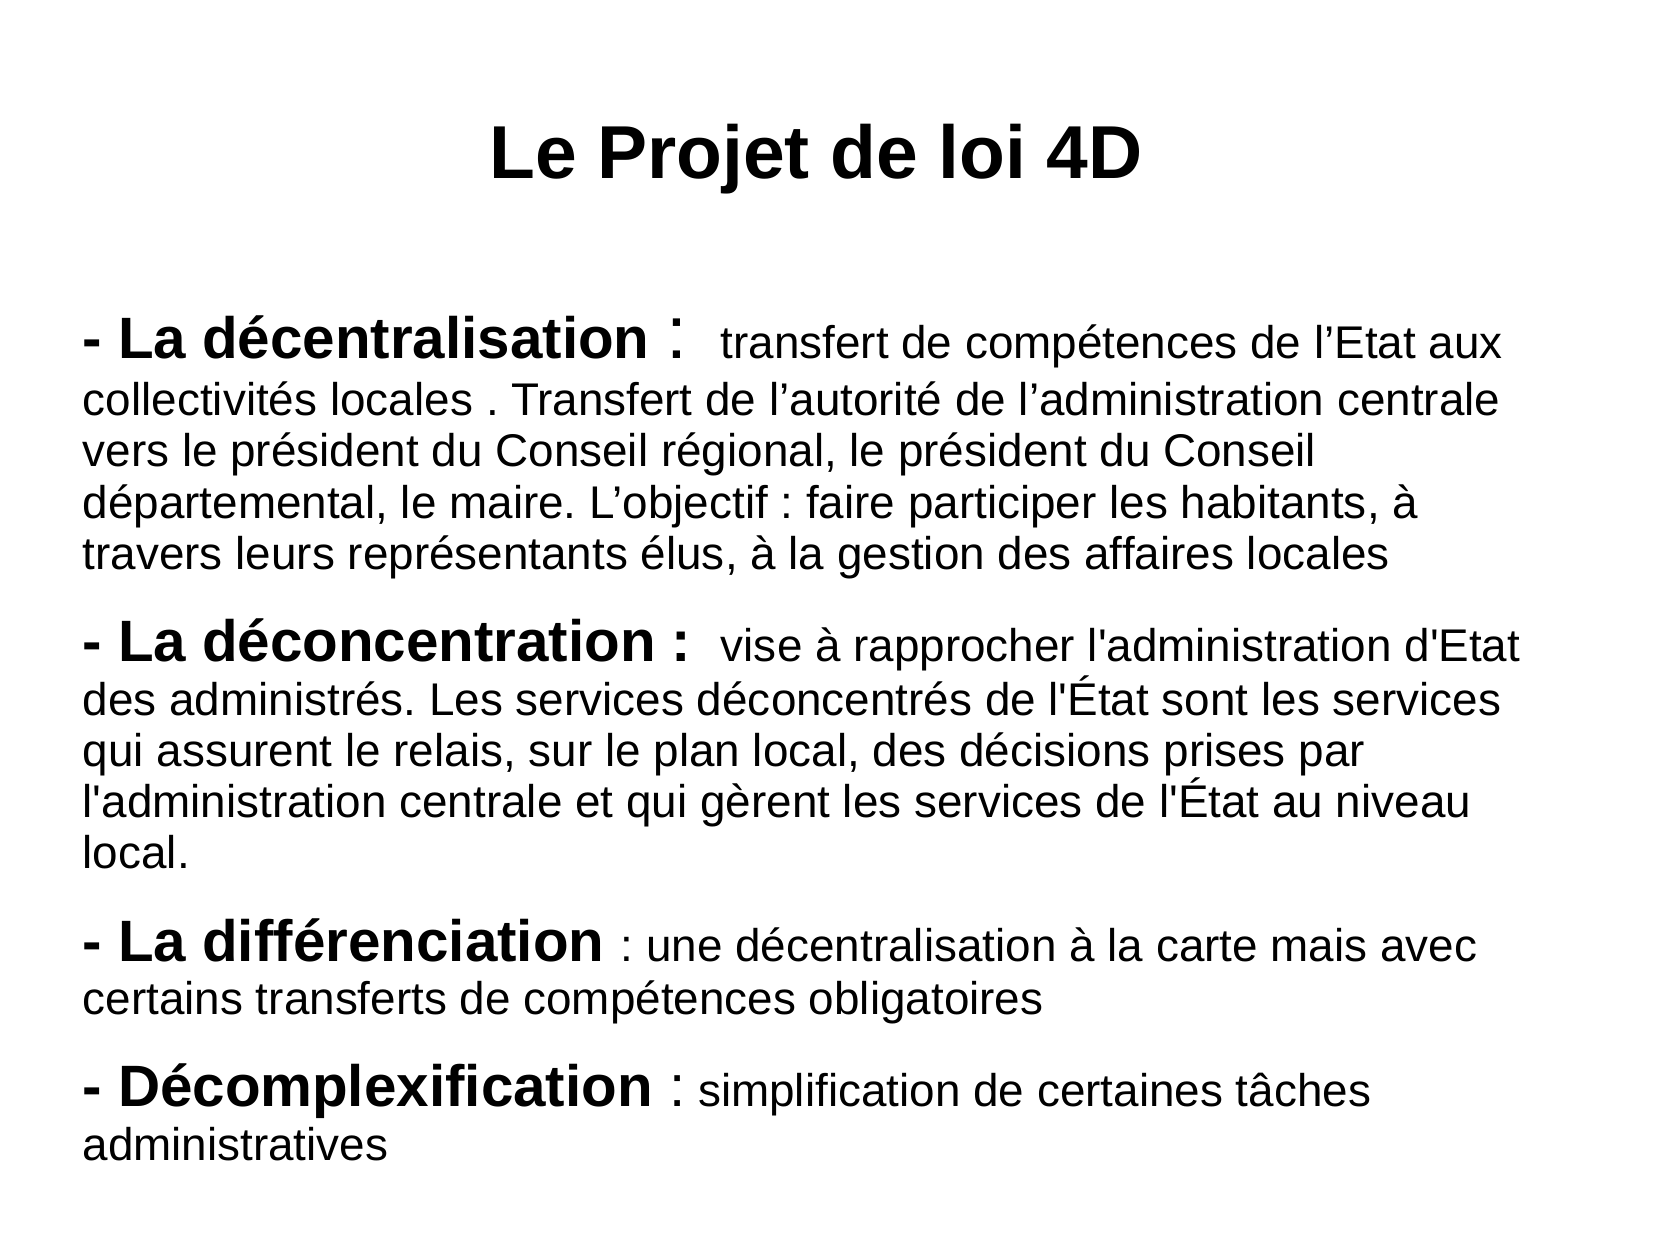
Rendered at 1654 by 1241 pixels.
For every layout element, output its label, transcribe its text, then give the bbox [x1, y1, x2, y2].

title Le Projet de loi 4D [82, 49, 1571, 257]
list - La décentralisation : transfert de compétences de l’Etat aux collectivités locales . Transfert de l’autorité de l’administration centrale vers le président du Conseil régional, le président du Conseil départemental, le maire. L’objectif : faire participer les habitants, à travers leurs représentants élus, à la gestion des affaires locales - La déconcentration : vise à rapprocher l'administration d'Etat des administrés. Les services déconcentrés de l'État sont les services qui assurent le relais, sur le plan local, des décisions prises par l'administration centrale et qui gèrent les services de l'État au niveau local. - La différenciation : une décentralisation à la carte mais avec certains transferts de compétences obligatoires - Décomplexification : simplification de certaines tâches administratives [82, 290, 1571, 1241]
